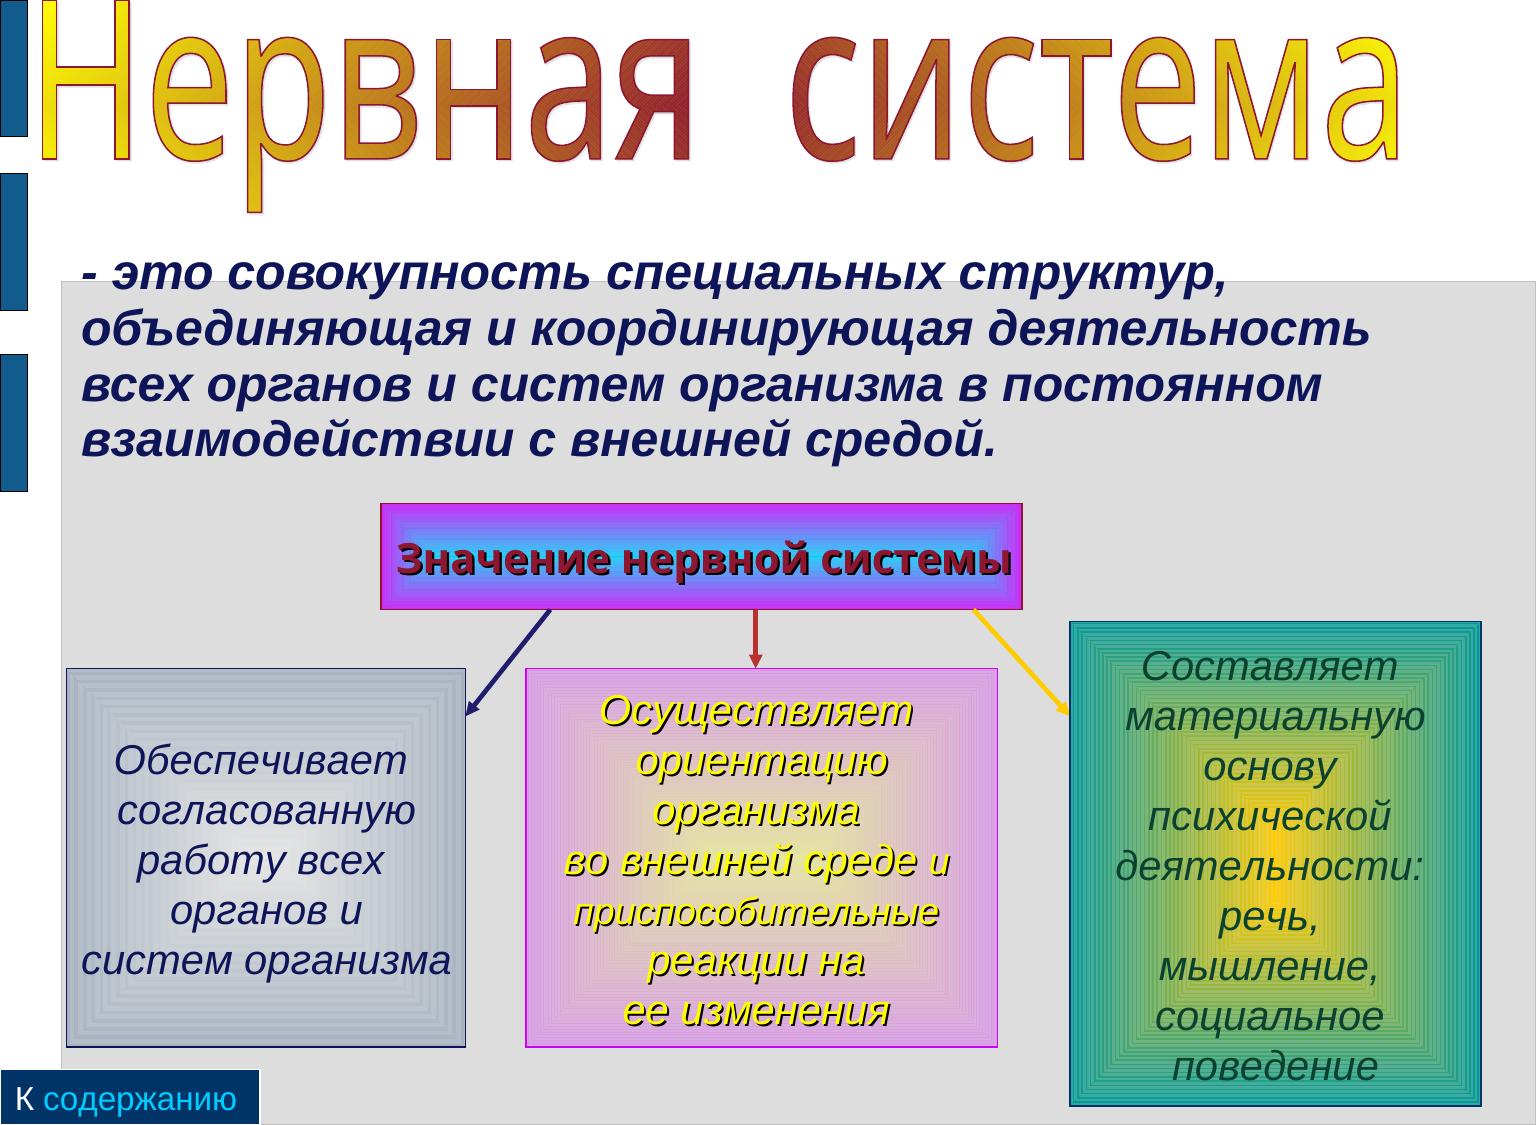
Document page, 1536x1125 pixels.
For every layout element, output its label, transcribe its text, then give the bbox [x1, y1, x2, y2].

text_box Нервная система [436, 39, 511, 159]
text_box Нервная система [153, 37, 227, 162]
text_box К содержанию [0, 1069, 260, 1125]
text_box Нервная система [1121, 37, 1195, 162]
text_box Нервная система [793, 37, 856, 162]
text_box Обеспечивает согласованную работу всех органов и систем организма [66, 668, 466, 1047]
text_box Нервная система [42, 0, 130, 159]
text_box Нервная система [874, 39, 949, 159]
text_box Нервная система [971, 37, 1034, 162]
text_box Нервная система [615, 39, 689, 159]
text_box Нервная система [247, 37, 323, 213]
text_box Осуществляет ориентацию организма во внешней среде и приспособительные реакции на ее изменения [526, 668, 998, 1047]
text_box Значение нервной системы [380, 503, 1022, 610]
text_box Нервная система [1041, 39, 1112, 159]
text_box Нервная система [345, 39, 417, 159]
text_box Составляет материальную основу психической деятельности: речь, мышление, социальное поведение [1070, 621, 1482, 1106]
text_box Нервная система [1327, 37, 1397, 162]
title - это совокупность специальных структур, объединяющая и координирующая деятельность всех органов и систем организма в постоянном взаимодействии с внешней средой. [66, 196, 1449, 516]
text_box Нервная система [1215, 39, 1307, 159]
text_box Нервная система [531, 37, 601, 162]
